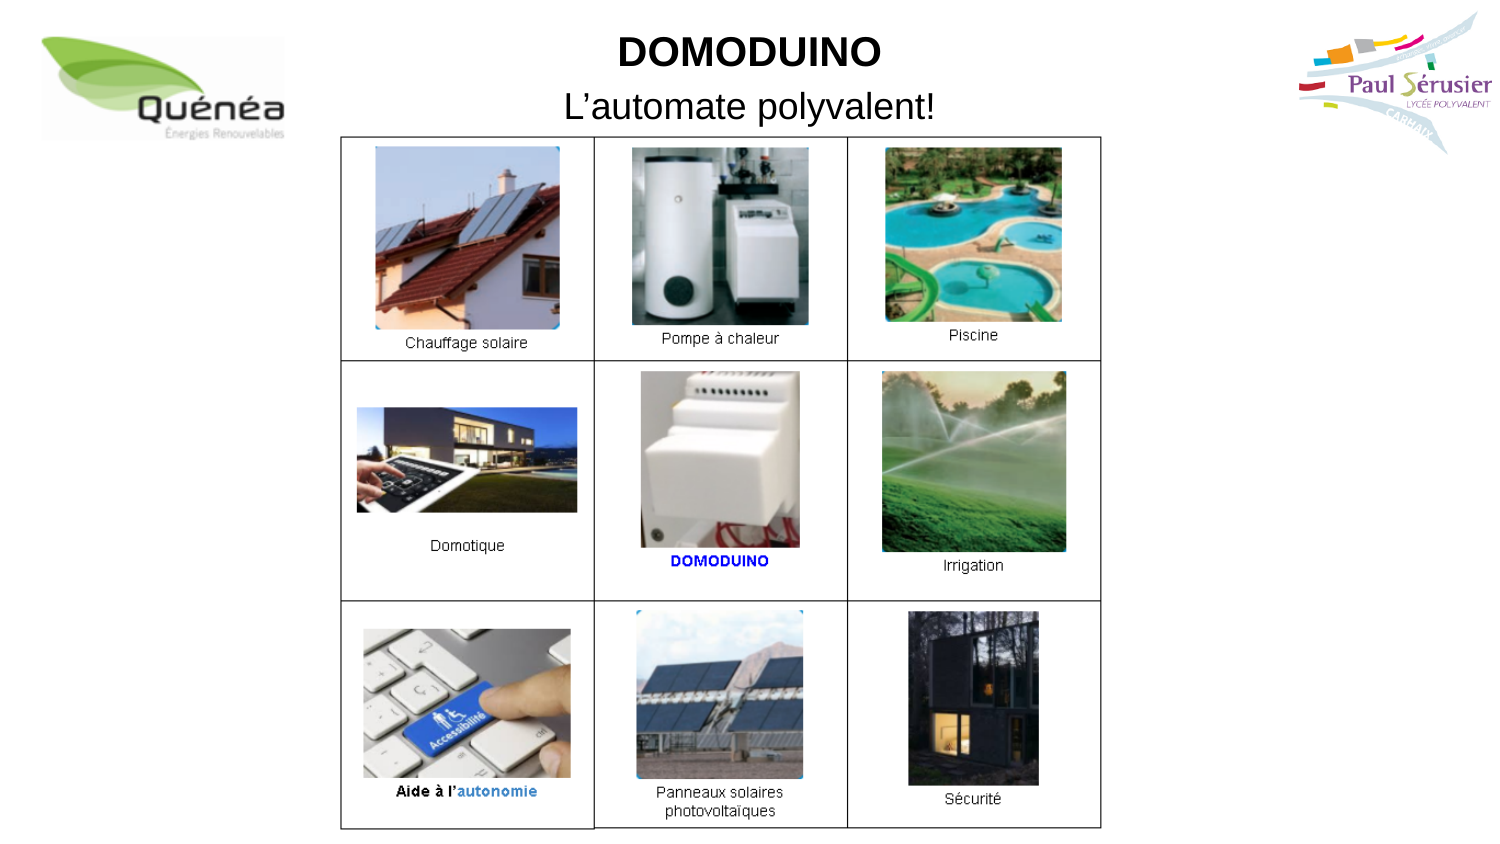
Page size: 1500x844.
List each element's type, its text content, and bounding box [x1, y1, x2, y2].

picture [1299, 10, 1492, 155]
text_box DOMODUINO L’automate polyvalent! [0, 0, 1500, 145]
picture [335, 130, 1108, 835]
picture [39, 34, 289, 145]
